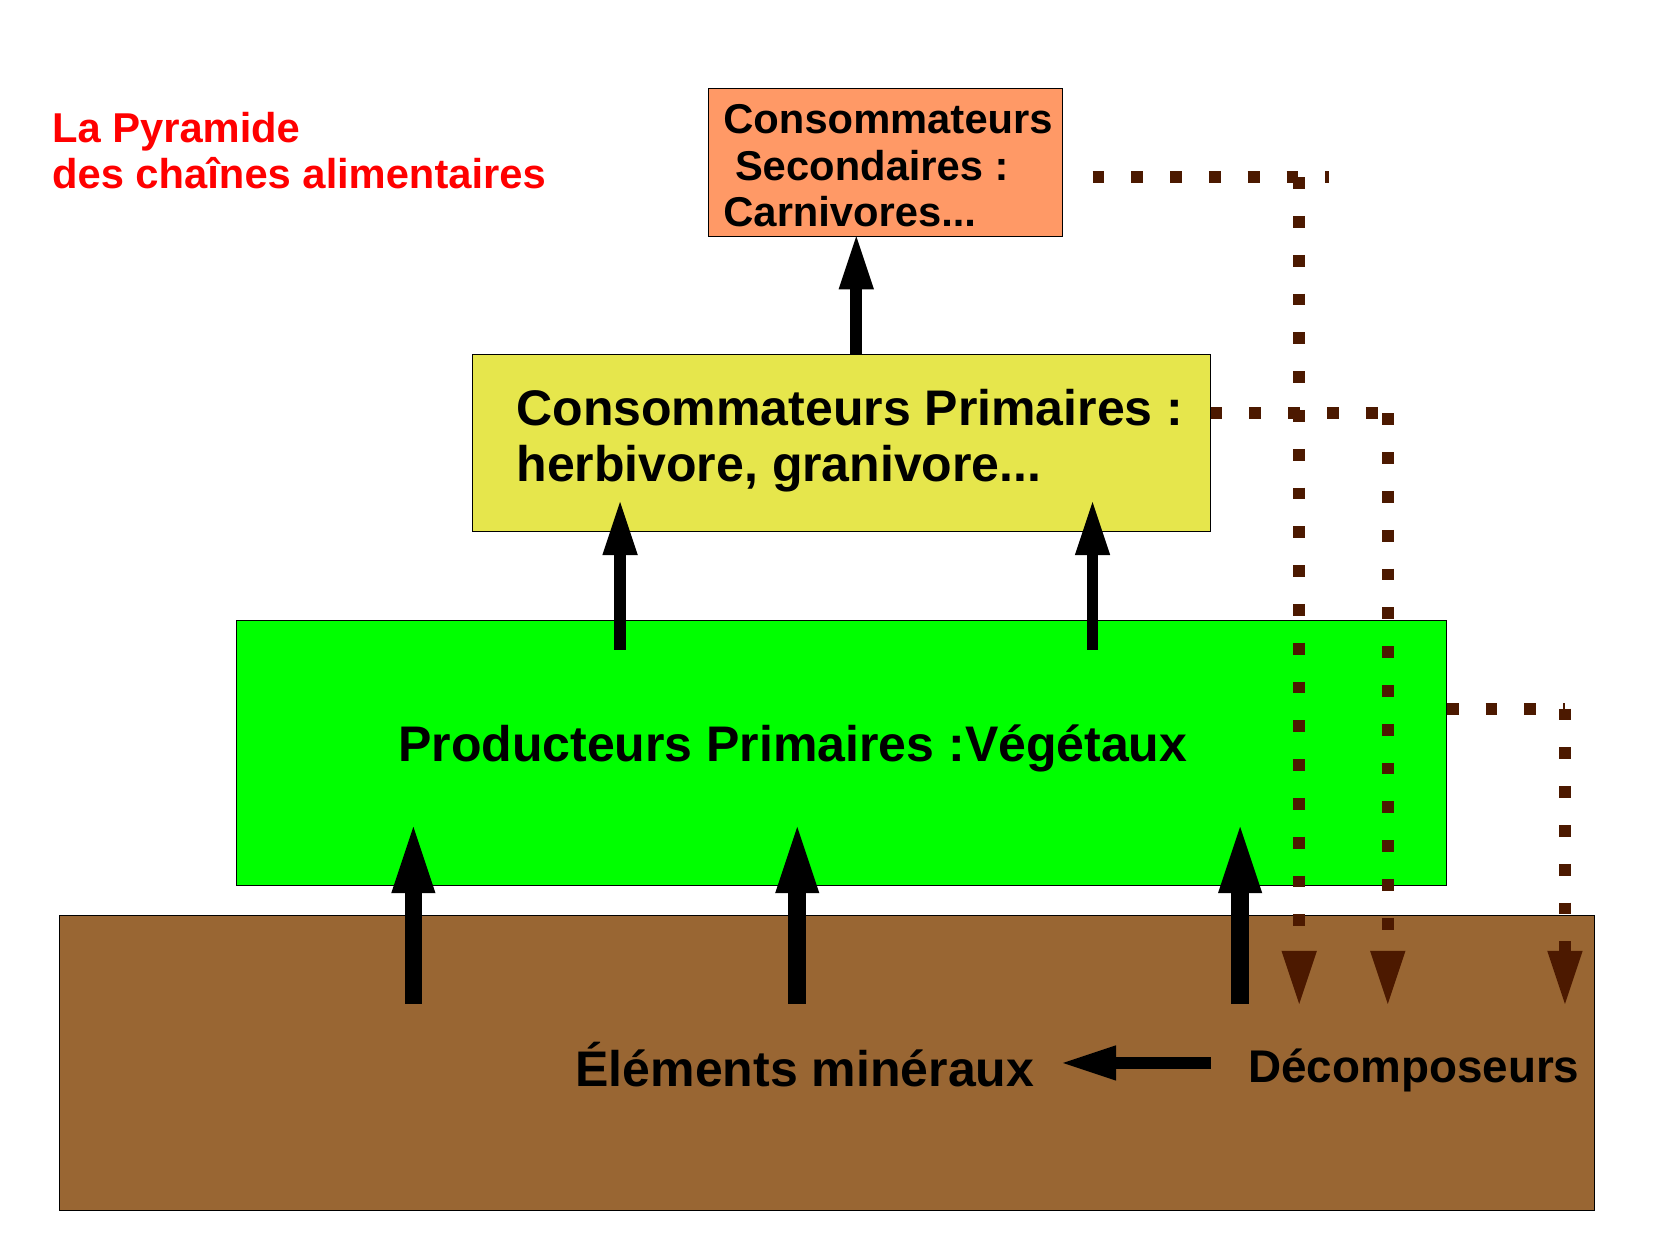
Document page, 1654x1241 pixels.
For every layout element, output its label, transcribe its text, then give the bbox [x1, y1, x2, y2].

text_box Consommateurs Secondaires : Carnivores... [708, 88, 1068, 288]
text_box Éléments minéraux [561, 1033, 1050, 1106]
text_box [472, 354, 1211, 532]
text_box La Pyramide des chaînes alimentaires [37, 96, 562, 207]
text_box Décomposeurs [1233, 1033, 1595, 1101]
text_box Producteurs Primaires :Végétaux [383, 708, 1329, 781]
text_box Consommateurs Primaires : herbivore, granivore... [501, 373, 1213, 502]
text_box [59, 915, 1595, 1211]
text_box [236, 620, 1447, 886]
